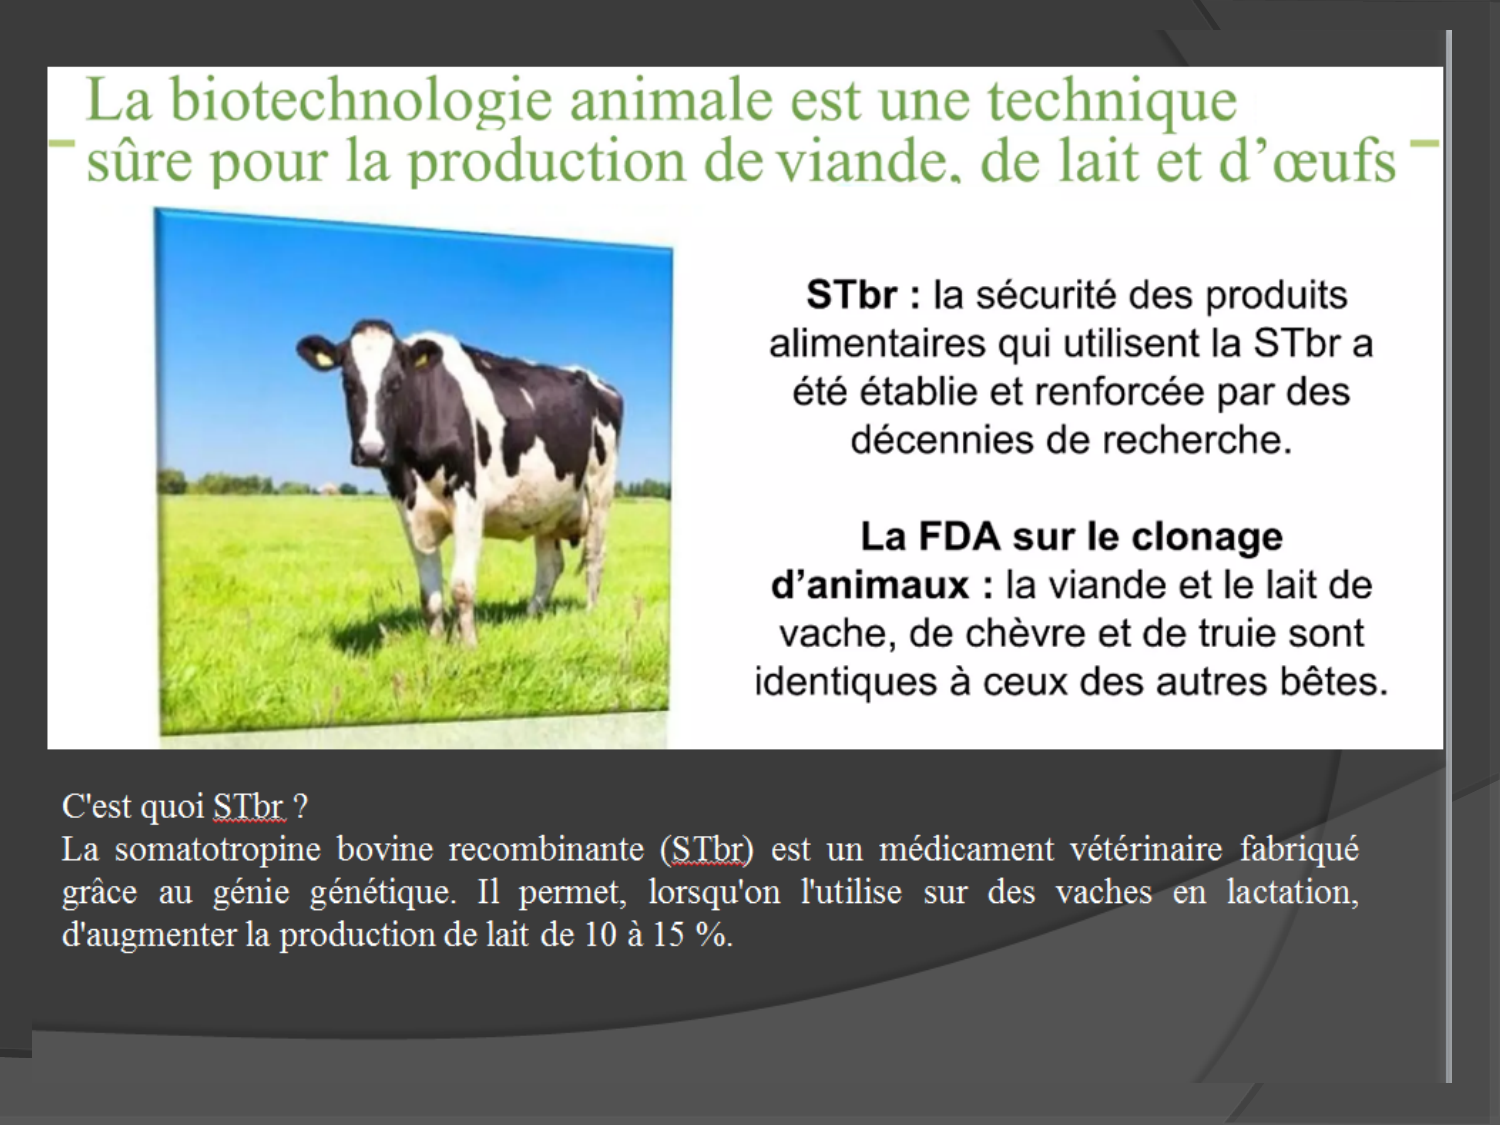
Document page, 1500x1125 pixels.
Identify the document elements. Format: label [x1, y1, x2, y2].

picture [32, 30, 1452, 1083]
